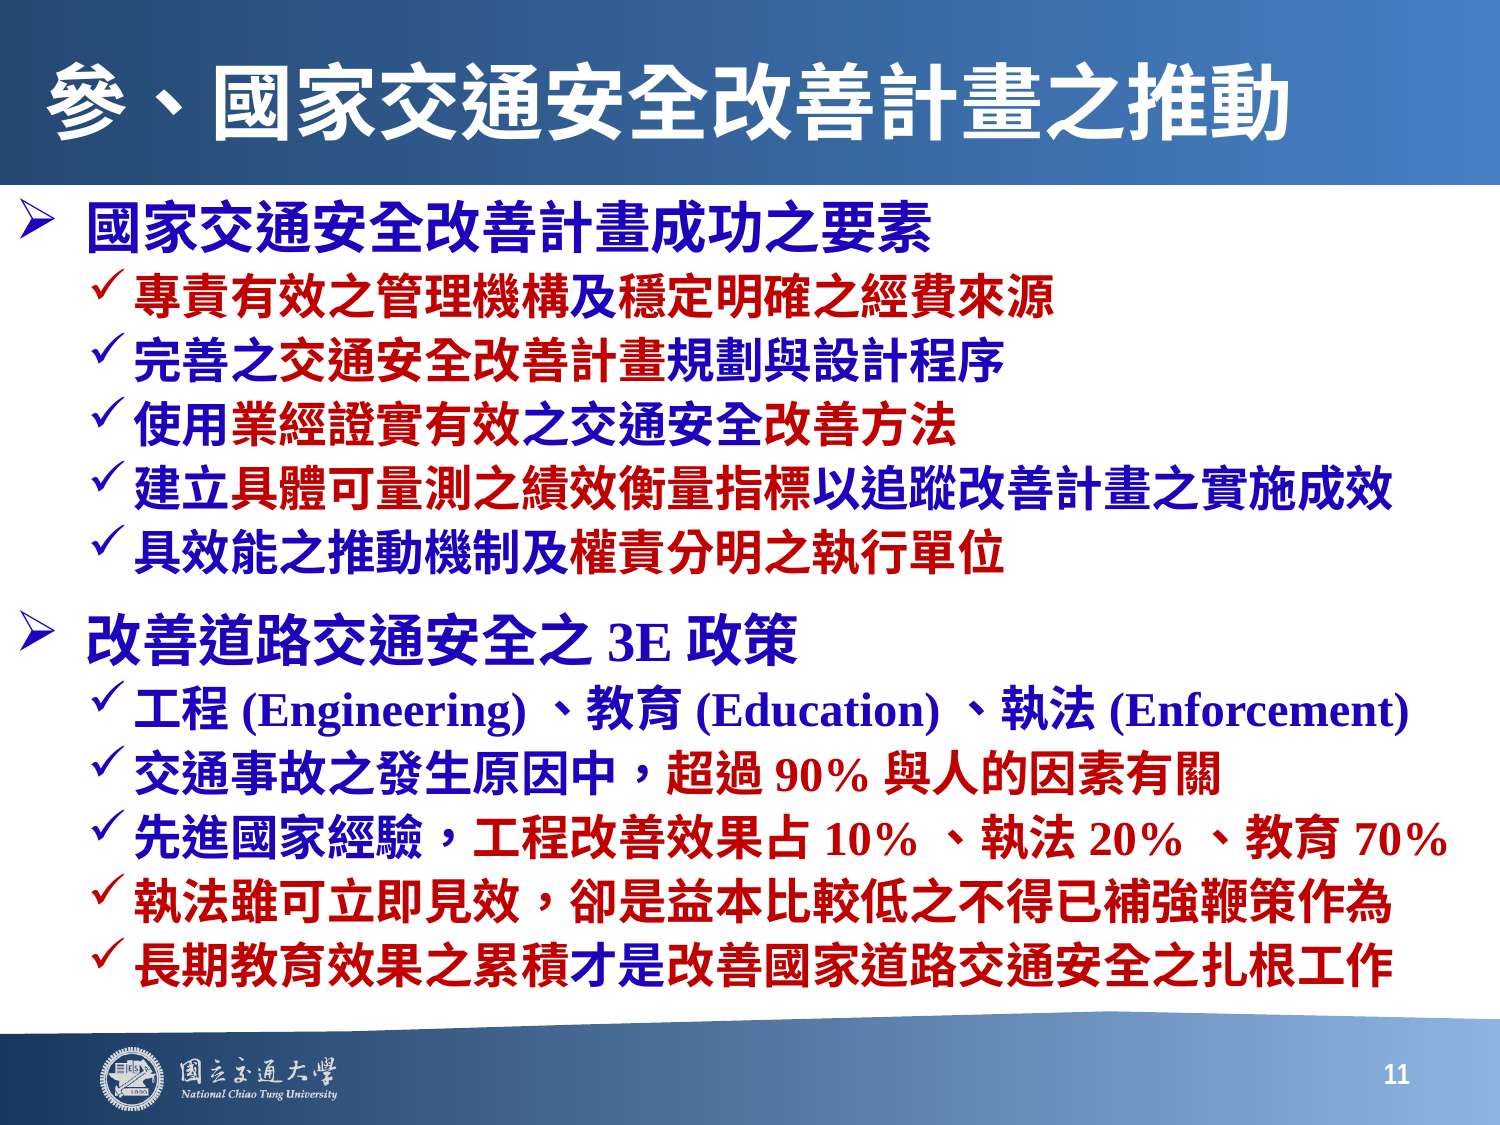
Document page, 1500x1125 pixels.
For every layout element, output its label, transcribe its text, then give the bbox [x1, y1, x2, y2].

text_box <number> [1074, 1042, 1426, 1103]
title 參、國家交通安全改善計畫之推動 [29, 30, 1426, 171]
list 國家交通安全改善計畫成功之要素 專責有效之管理機構及穩定明確之經費來源 完善之交通安全改善計畫規劃與設計程序 使用業經證實有效之交通安全改善方法 建立具體可量測之績效衡量指標以追蹤改善計畫之實施成效 具效能之推動機制及權責分明之執行單位 改善道路交通安全之3E政策 工程(Engineering)、教育(Education)、執法(Enforcement) 交通事故之發生原因中，超過90%與人的因素有關 先進國家經驗，工程改善效果占10%、執法20%、教育70% 執法雖可立即見效，卻是益本比較低之不得已補強鞭策作為 長期教育效果之累積才是改善國家道路交通安全之扎根工作 [0, 184, 1500, 1012]
